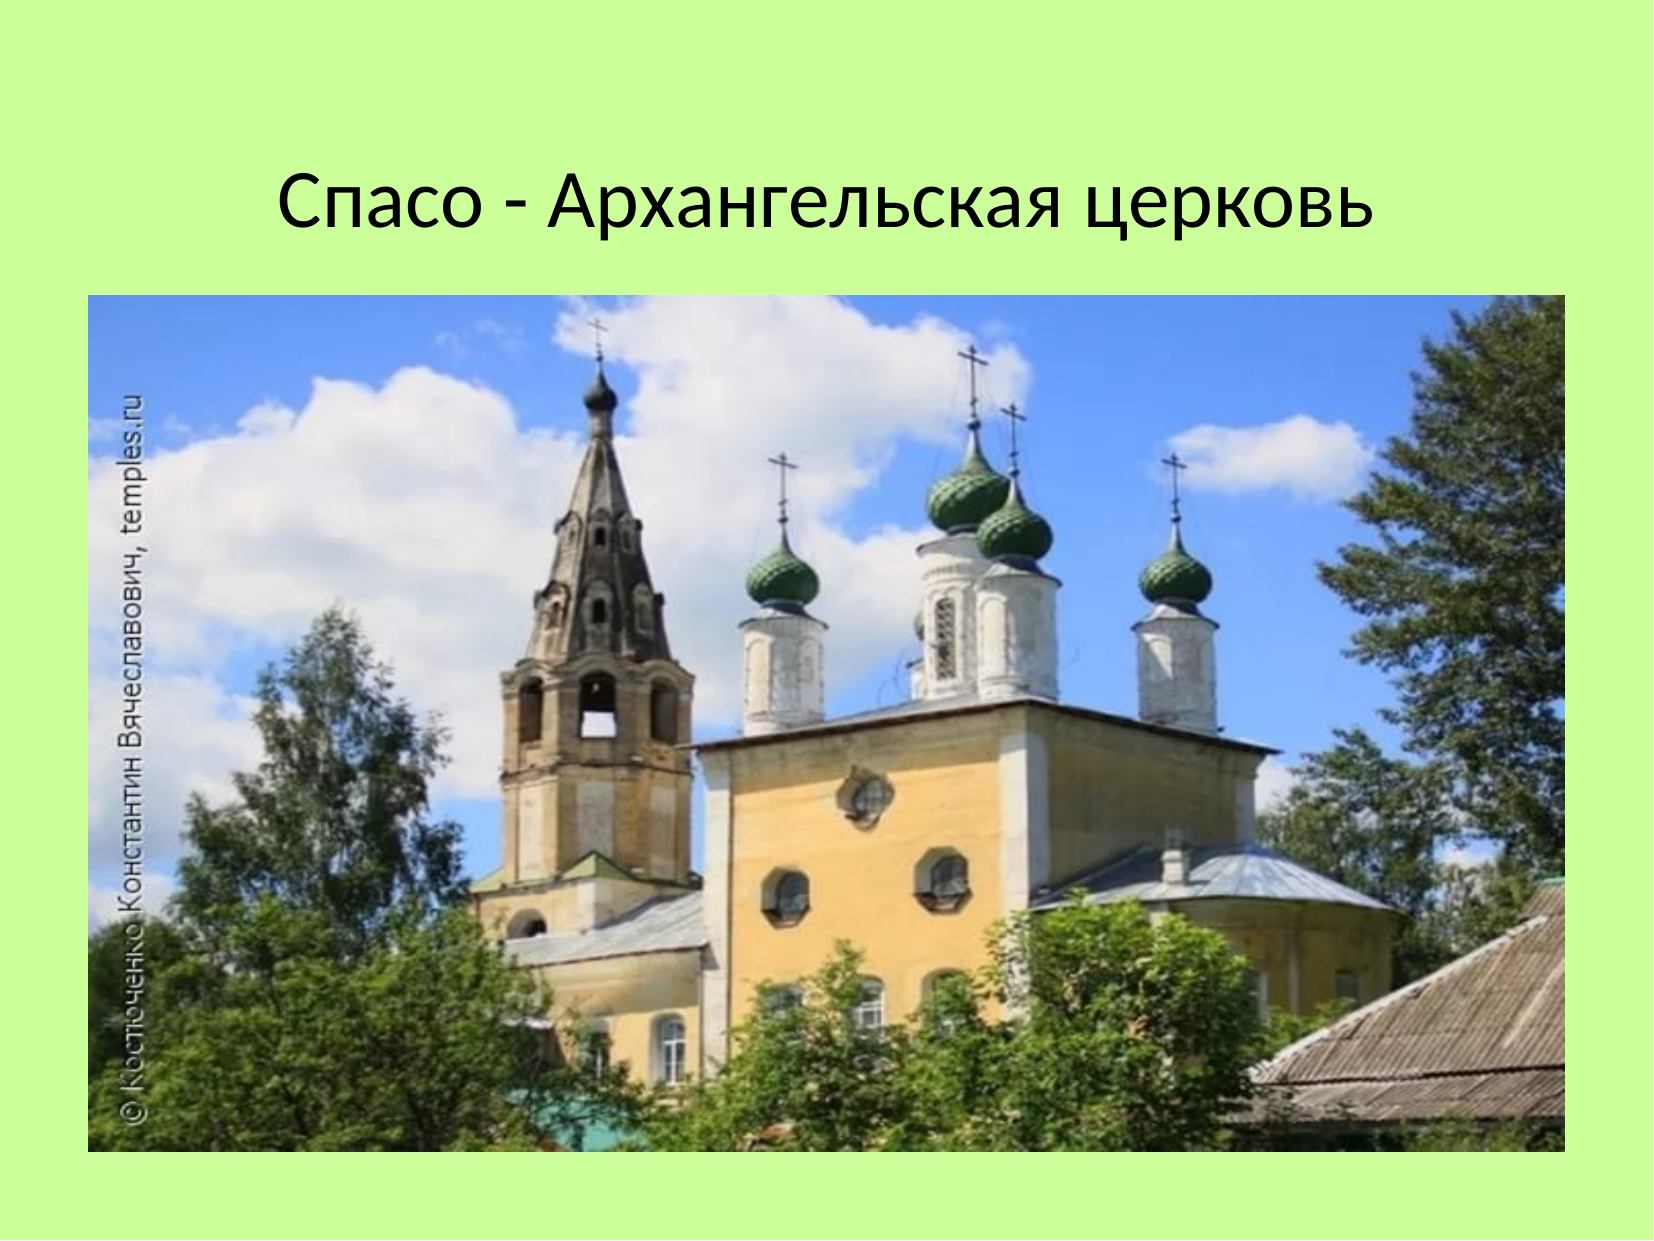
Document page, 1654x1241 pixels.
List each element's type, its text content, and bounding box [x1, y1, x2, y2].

picture [88, 295, 1565, 1152]
title Спасо - Архангельская церковь [118, 83, 1536, 295]
